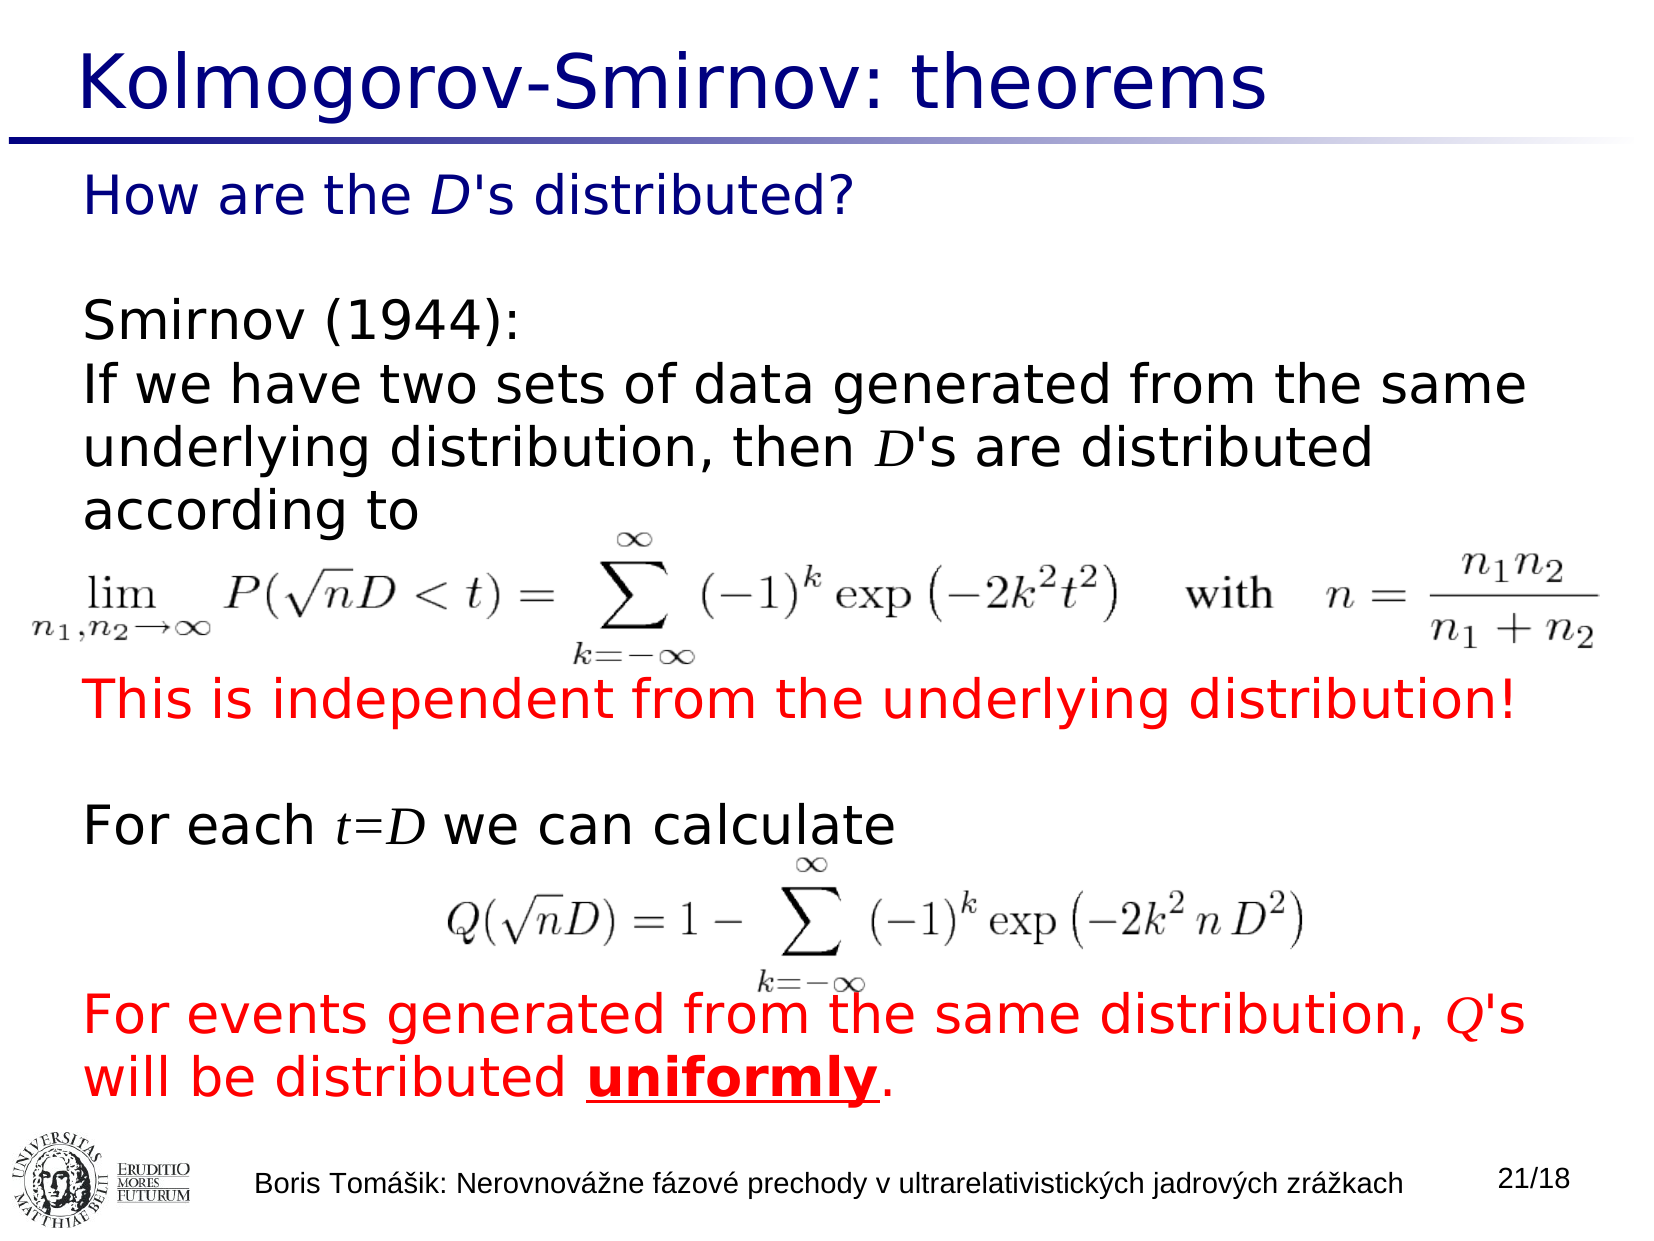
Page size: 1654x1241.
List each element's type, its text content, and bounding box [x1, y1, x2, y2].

picture [442, 856, 1310, 999]
subtitle How are the D's distributed? Smirnov (1944): If we have two sets of data generated from the same underlying distribution, then D's are distributed according to This is independent from the underlying distribution! For each t=D we can calculate For events generated from the same distribution, Q's will be distributed uniformly. [82, 163, 1571, 531]
picture [12, 1132, 190, 1228]
subtitle How are the D's distributed? Smirnov (1944): If we have two sets of data generated from the same underlying distribution, then D's are distributed according to This is independent from the underlying distribution! For each t=D we can calculate For events generated from the same distribution, Q's will be distributed uniformly. [82, 671, 1571, 1109]
picture [29, 531, 1600, 671]
title Kolmogorov-Smirnov: theorems [75, 25, 1565, 141]
